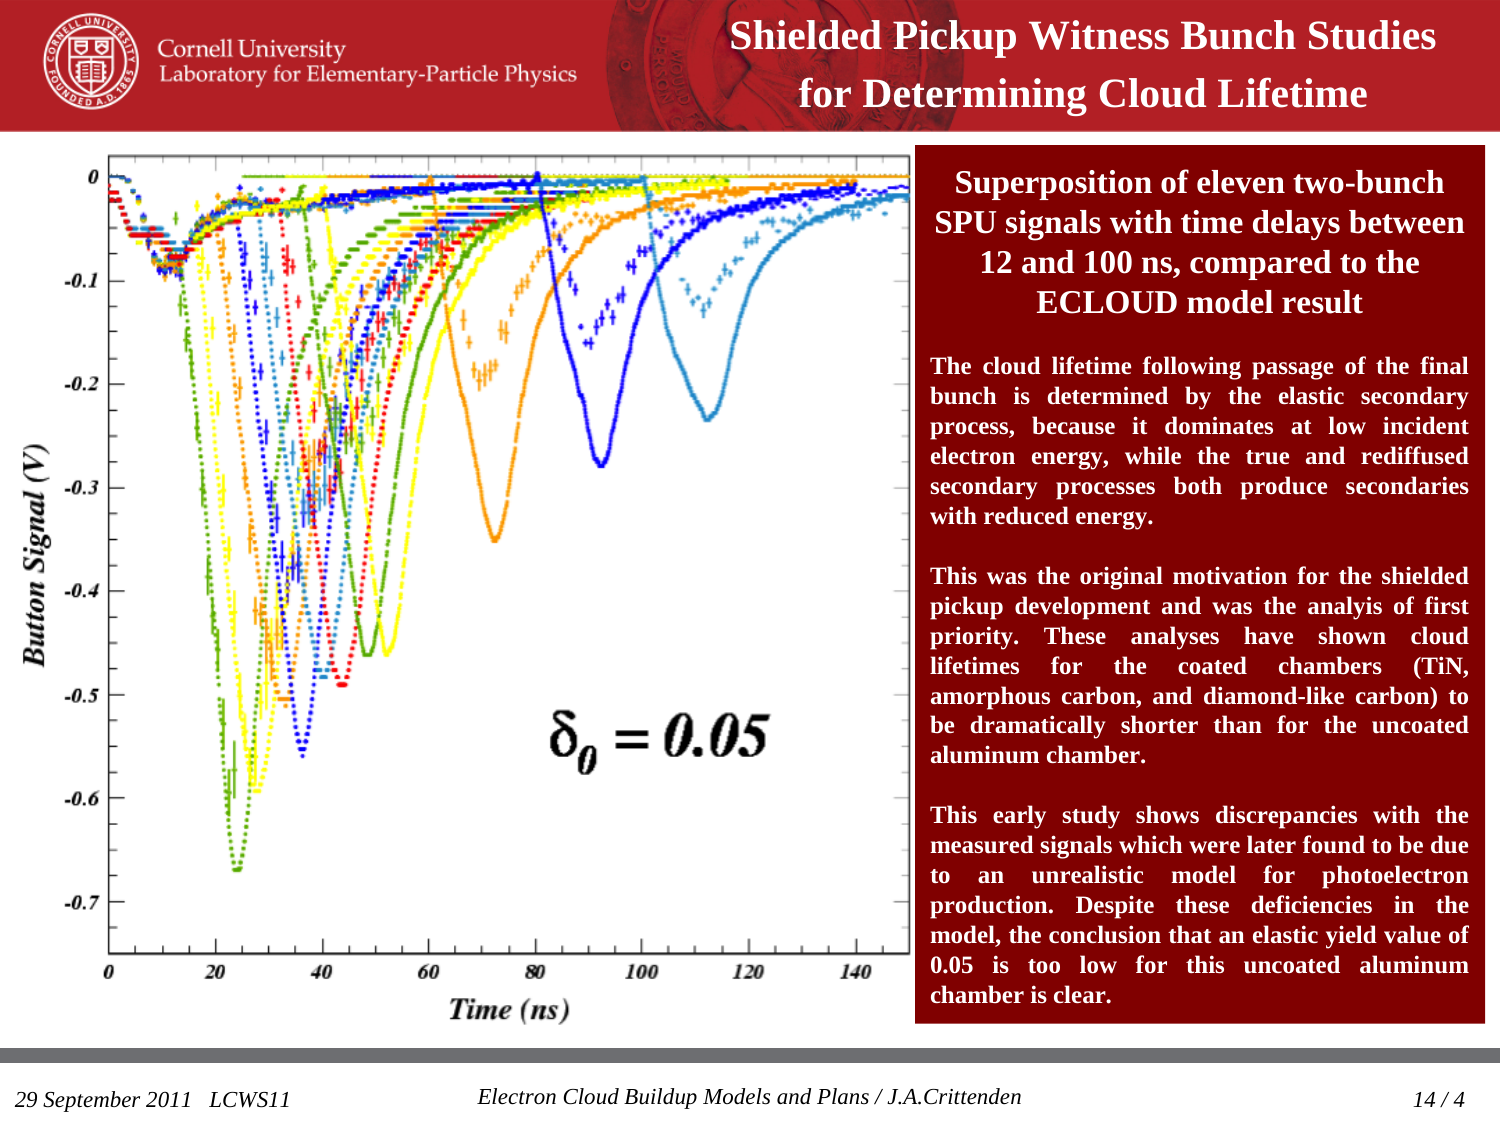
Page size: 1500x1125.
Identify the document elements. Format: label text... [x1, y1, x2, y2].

picture [0, 0, 1500, 132]
title Shielded Pickup Witness Bunch Studies for Determining Cloud Lifetime [675, 0, 1492, 117]
picture [15, 149, 916, 1029]
text_box Superposition of eleven two-bunch SPU signals with time delays between 12 and 100 ns, compared to the ECLOUD model result The cloud lifetime following passage of the final bunch is determined by the elastic secondary process, because it dominates at low incident electron energy, while the true and rediffused secondary processes both produce secondaries with reduced energy. This was the original motivation for the shielded pickup development and was the analyis of first priority. These analyses have shown cloud lifetimes for the coated chambers (TiN, amorphous carbon, and diamond-like carbon) to be dramatically shorter than for the uncoated aluminum chamber. This early study shows discrepancies with the measured signals which were later found to be due to an unrealistic model for photoelectron production. Despite these deficiencies in the model, the conclusion that an elastic yield value of 0.05 is too low for this uncoated aluminum chamber is clear. [915, 145, 1486, 1024]
